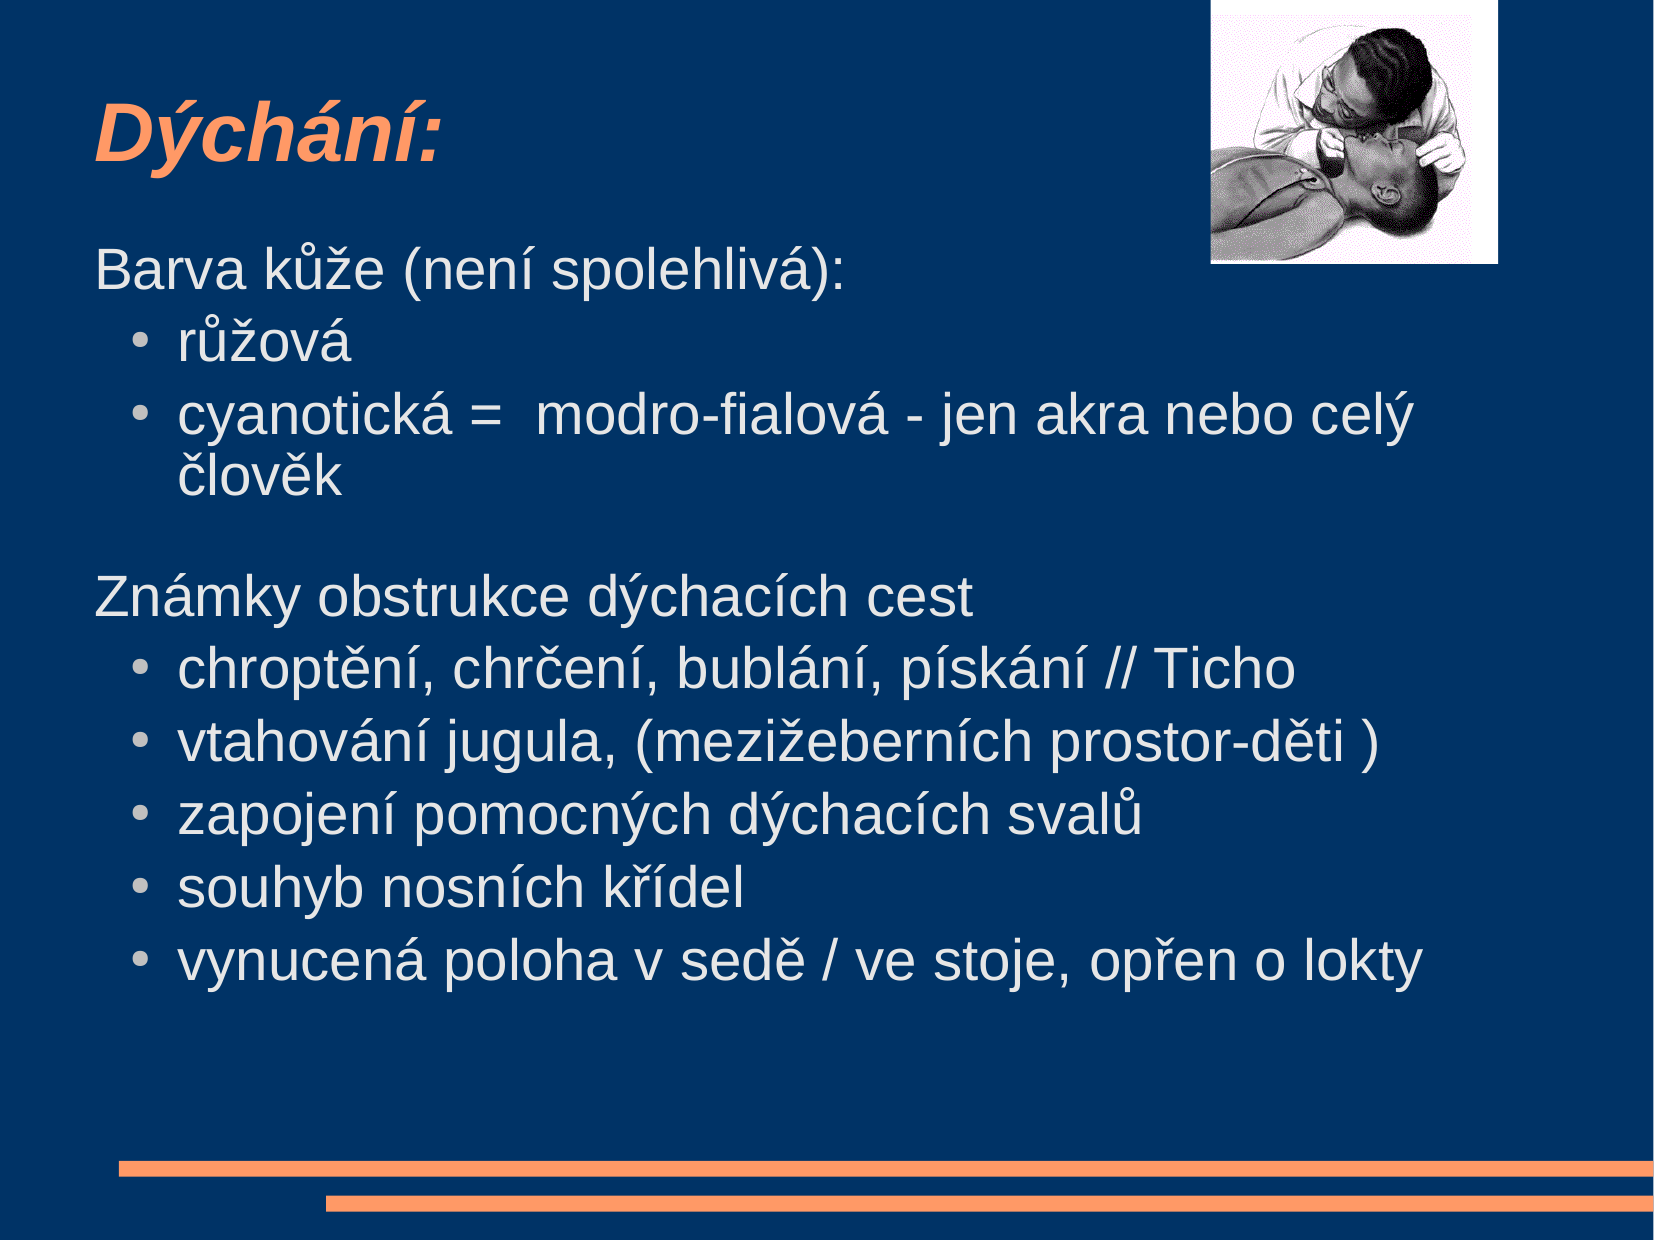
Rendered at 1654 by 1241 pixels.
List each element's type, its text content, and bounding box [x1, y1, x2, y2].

picture [1210, 0, 1500, 266]
title Dýchání: [94, 29, 1210, 236]
list Barva kůže (není spolehlivá): růžová cyanotická = modro-fialová - jen akra nebo celý člověk Známky obstrukce dýchacích cest chroptění, chrčení, bublání, pískání // Ticho vtahování jugula, (mezižeberních prostor-děti ) zapojení pomocných dýchacích svalů souhyb nosních křídel vynucená poloha v sedě / ve stoje, opřen o lokty [94, 236, 1500, 1050]
